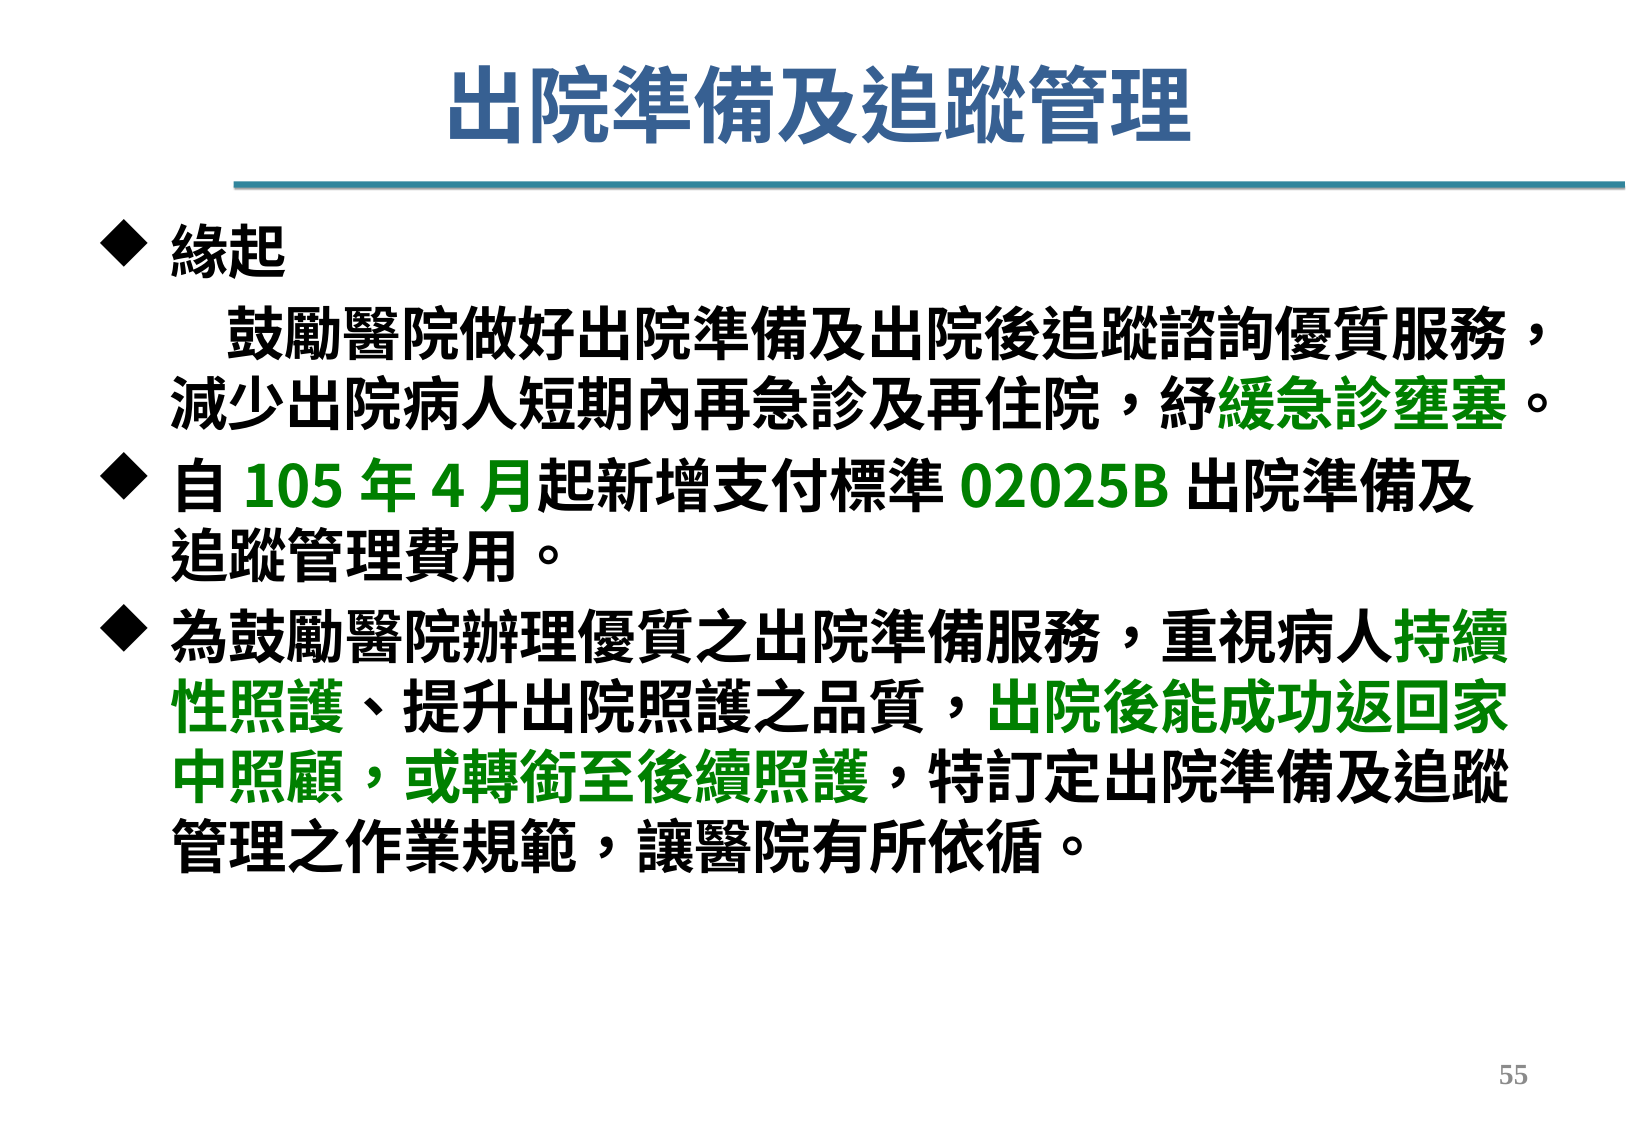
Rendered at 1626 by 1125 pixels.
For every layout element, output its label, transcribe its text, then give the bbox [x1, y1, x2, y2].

slide_number <編號> [1164, 1042, 1544, 1103]
list 緣起 鼓勵醫院做好出院準備及出院後追蹤諮詢優質服務，減少出院病人短期內再急診及再住院，紓緩急診壅塞。 自105年4月起新增支付標準02025B出院準備及追蹤管理費用。 為鼓勵醫院辦理優質之出院準備服務，重視病人持續性照護、提升出院照護之品質，出院後能成功返回家中照顧，或轉銜至後續照護，特訂定出院準備及追蹤管理之作業規範，讓醫院有所依循。 [80, 208, 1543, 1045]
title 出院準備及追蹤管理 [80, 27, 1557, 179]
